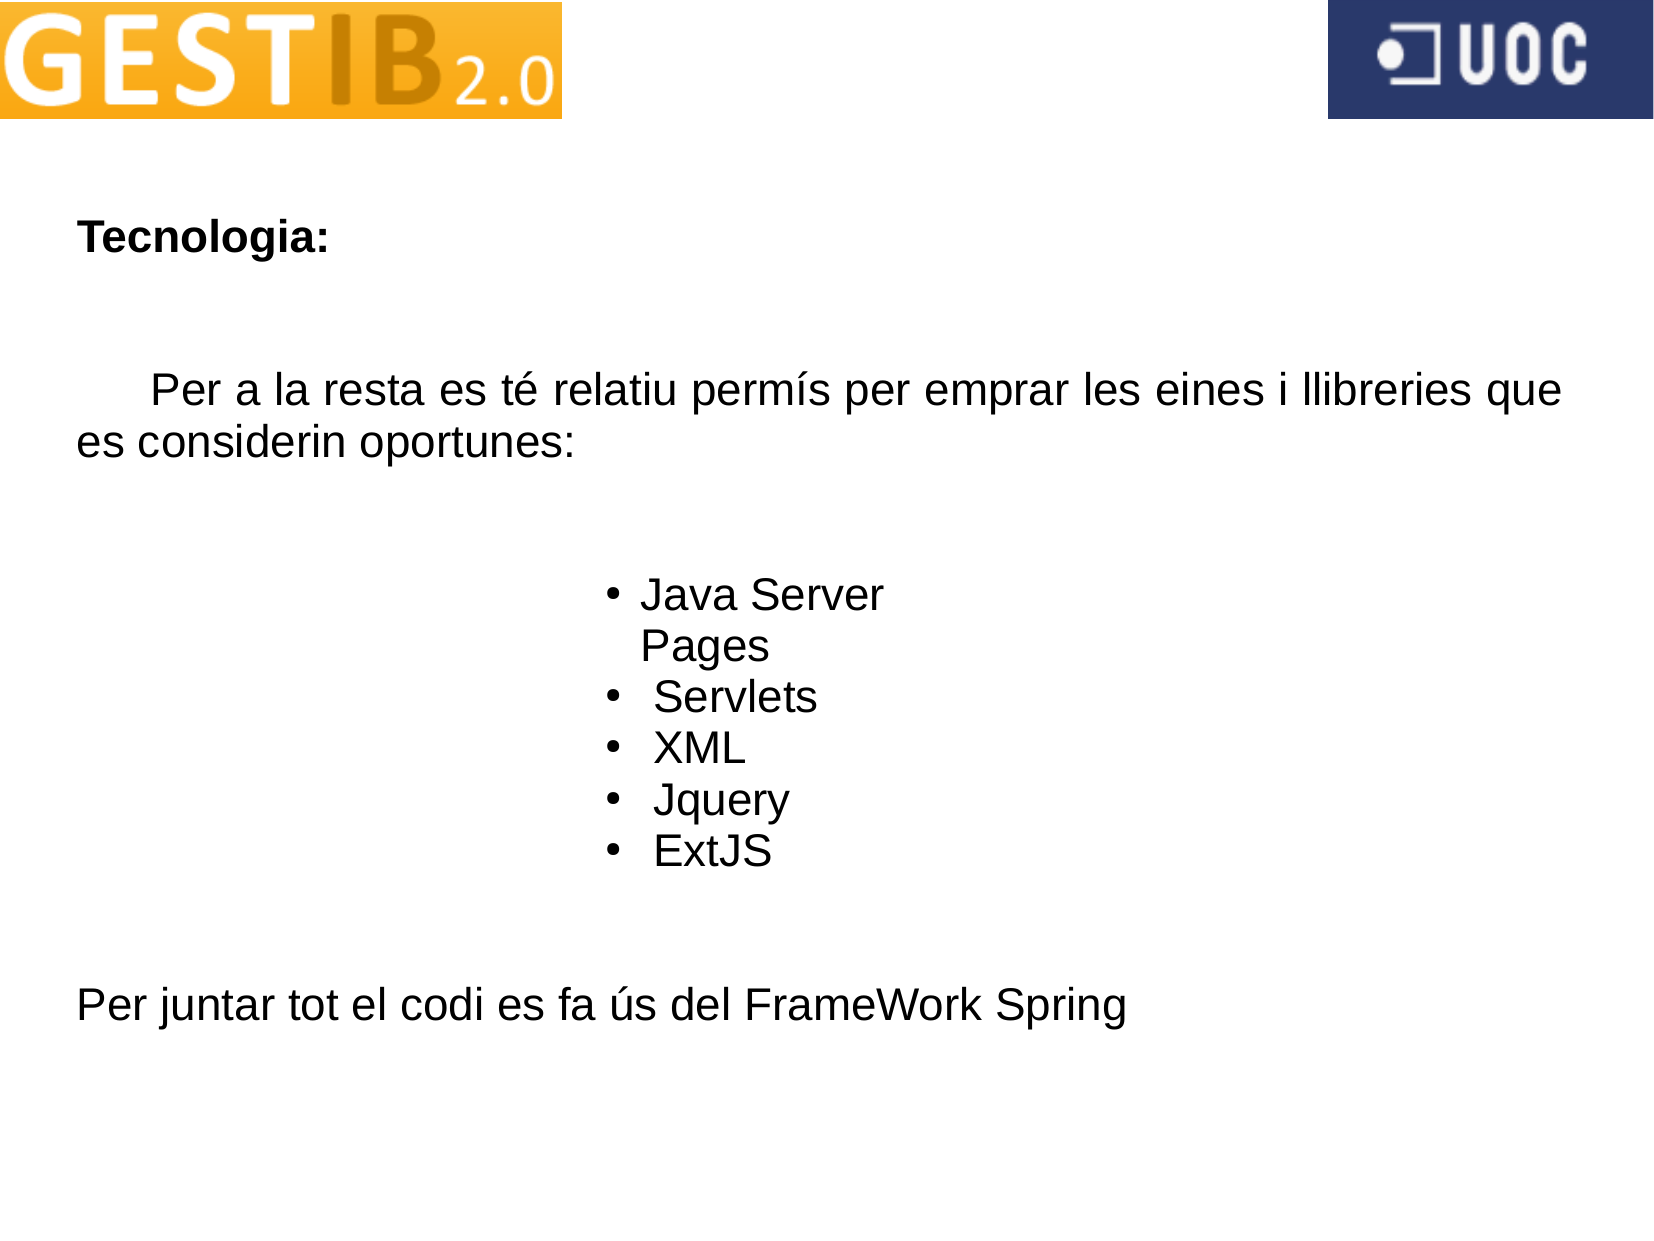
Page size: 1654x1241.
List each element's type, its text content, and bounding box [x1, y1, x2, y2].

picture [1328, 0, 1654, 119]
table_header [148, 561, 590, 884]
picture [0, 2, 562, 119]
subtitle Tecnologia: Per a la resta es té relatiu permís per emprar les eines i llibreries que es considerin oportunes: Per juntar tot el codi es fa ús del FrameWork Spring [76, 161, 1565, 1123]
table_header [1033, 561, 1476, 884]
table_header Java Server Pages Servlets XML Jquery ExtJS [590, 561, 1033, 884]
